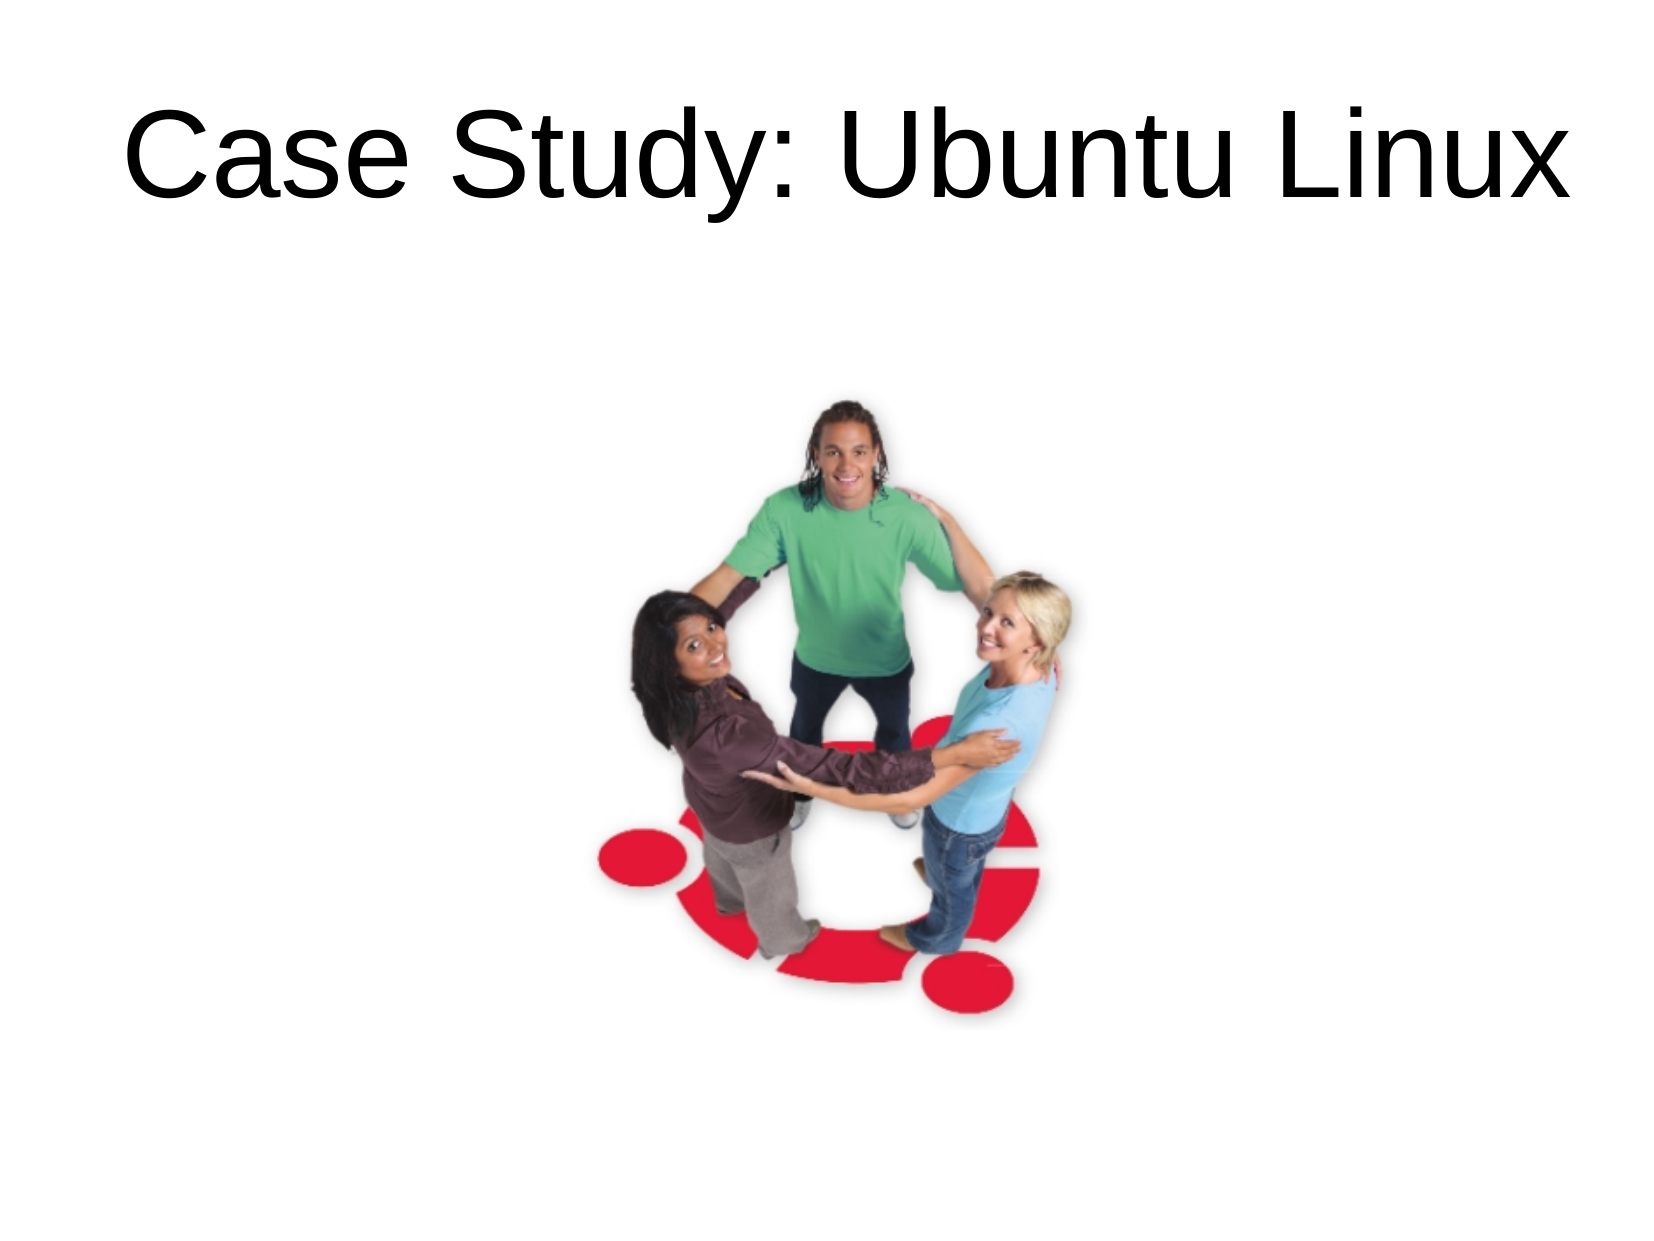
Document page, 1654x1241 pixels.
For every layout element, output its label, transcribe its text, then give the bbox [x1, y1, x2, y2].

picture [575, 385, 1100, 1030]
text_box Case Study: Ubuntu Linux [106, 77, 1588, 232]
